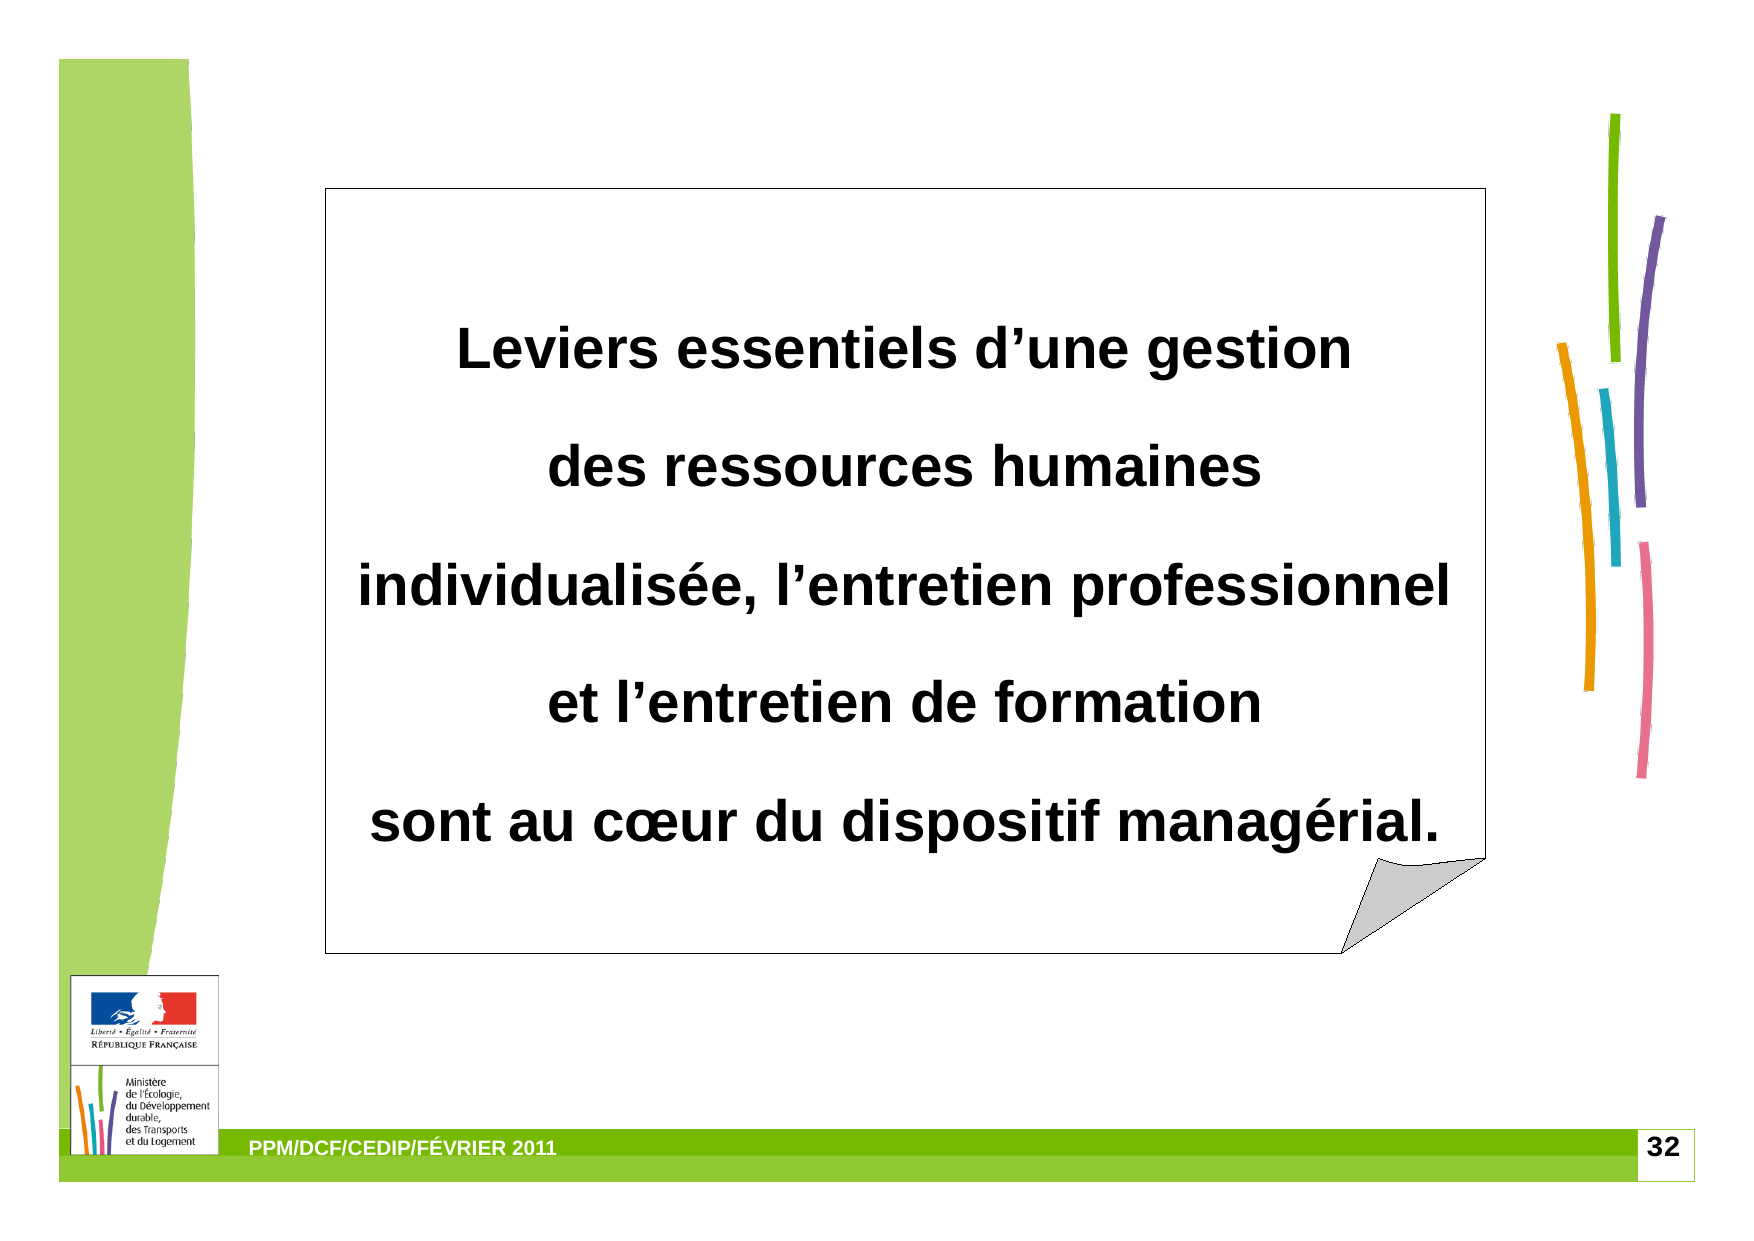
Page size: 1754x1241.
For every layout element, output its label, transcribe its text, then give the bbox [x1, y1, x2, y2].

picture [59, 59, 1695, 1182]
text_box Leviers essentiels d’une gestion des ressources humaines individualisée, l’entretien professionnel et l’entretien de formation sont au cœur du dispositif managérial. [325, 255, 1486, 861]
text_box [325, 861, 1482, 954]
text_box [325, 188, 1486, 255]
text_box PPM/DCF/CEDIP/FÉVRIER 2011 [233, 1129, 592, 1169]
